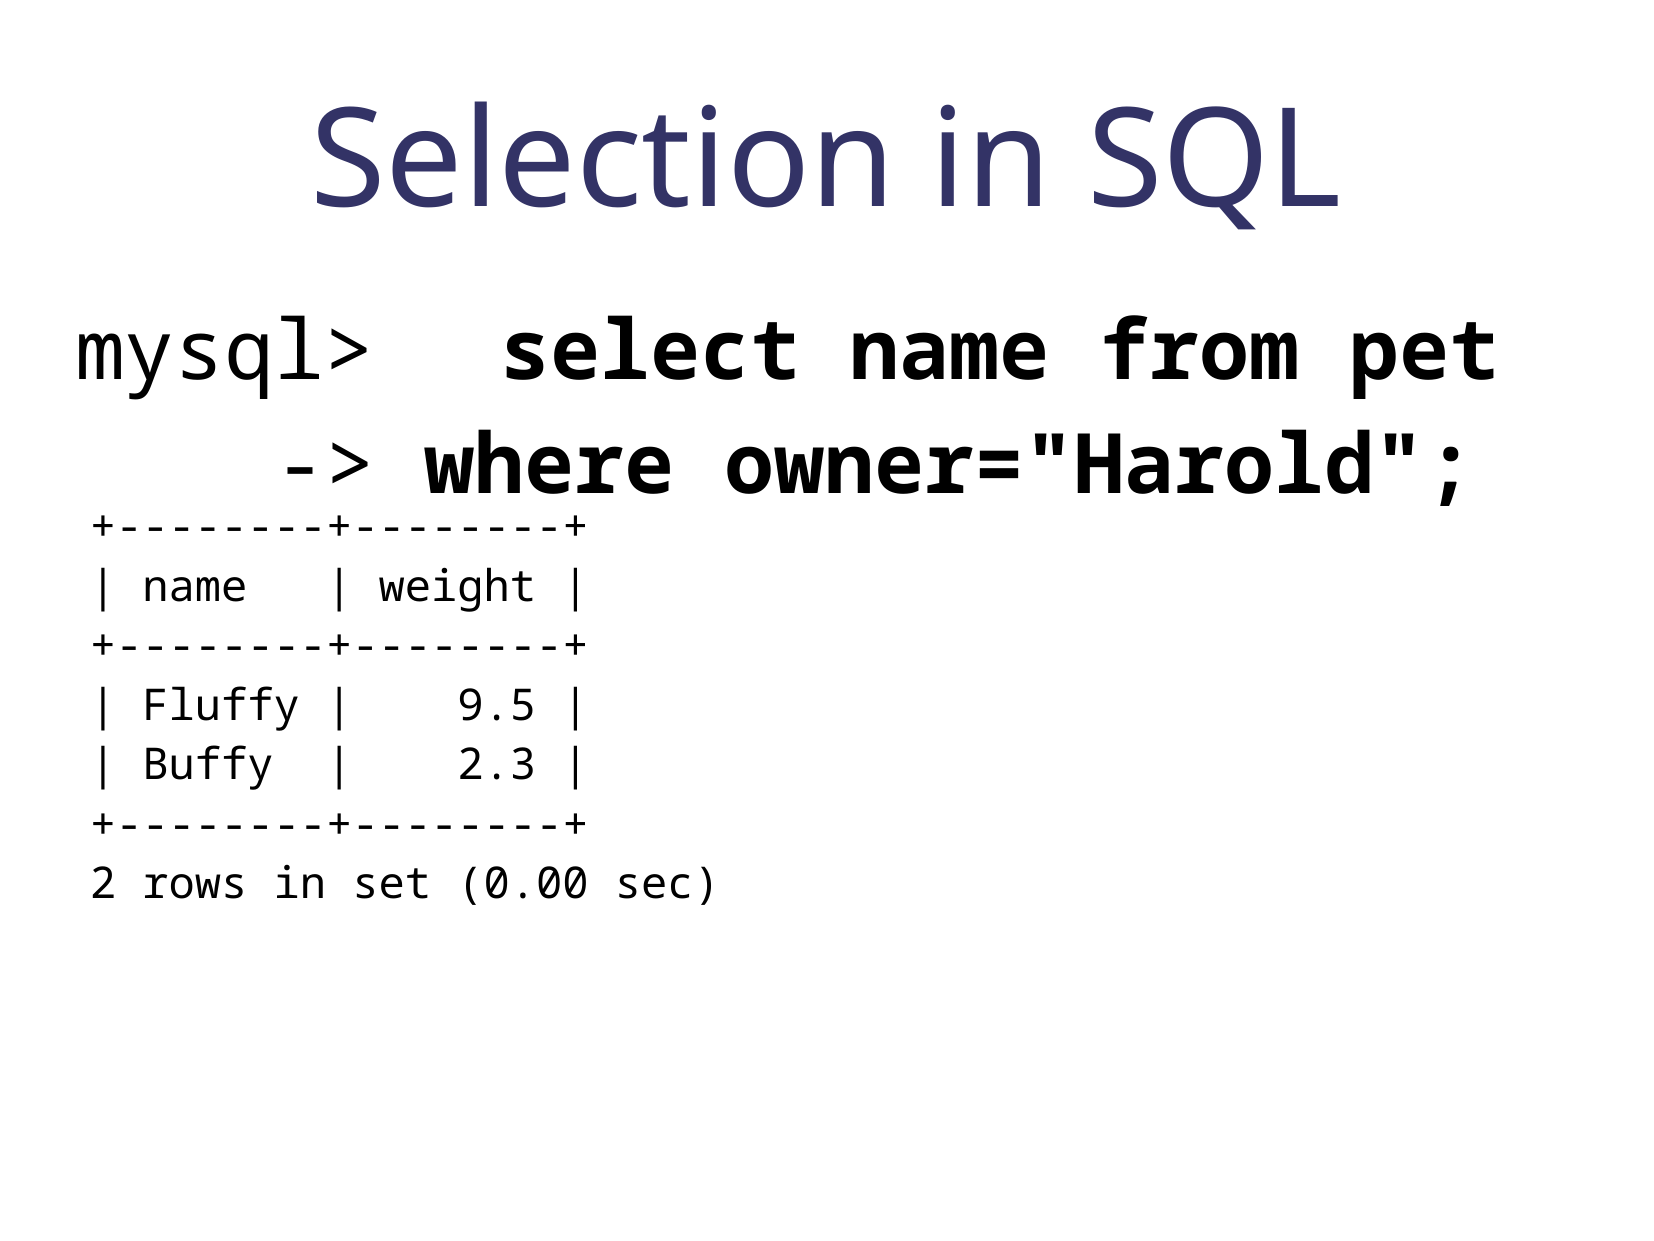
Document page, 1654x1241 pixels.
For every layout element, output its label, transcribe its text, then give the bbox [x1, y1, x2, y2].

subtitle mysql> select name from pet -> where owner="Harold"; [75, 290, 1564, 487]
title Selection in SQL [0, 56, 1654, 250]
text_box +--------+--------+ | name | weight | +--------+--------+ | Fluffy | 9.5 | | Buffy | 2.3 | +--------+--------+ 2 rows in set (0.00 sec) [75, 487, 1613, 887]
